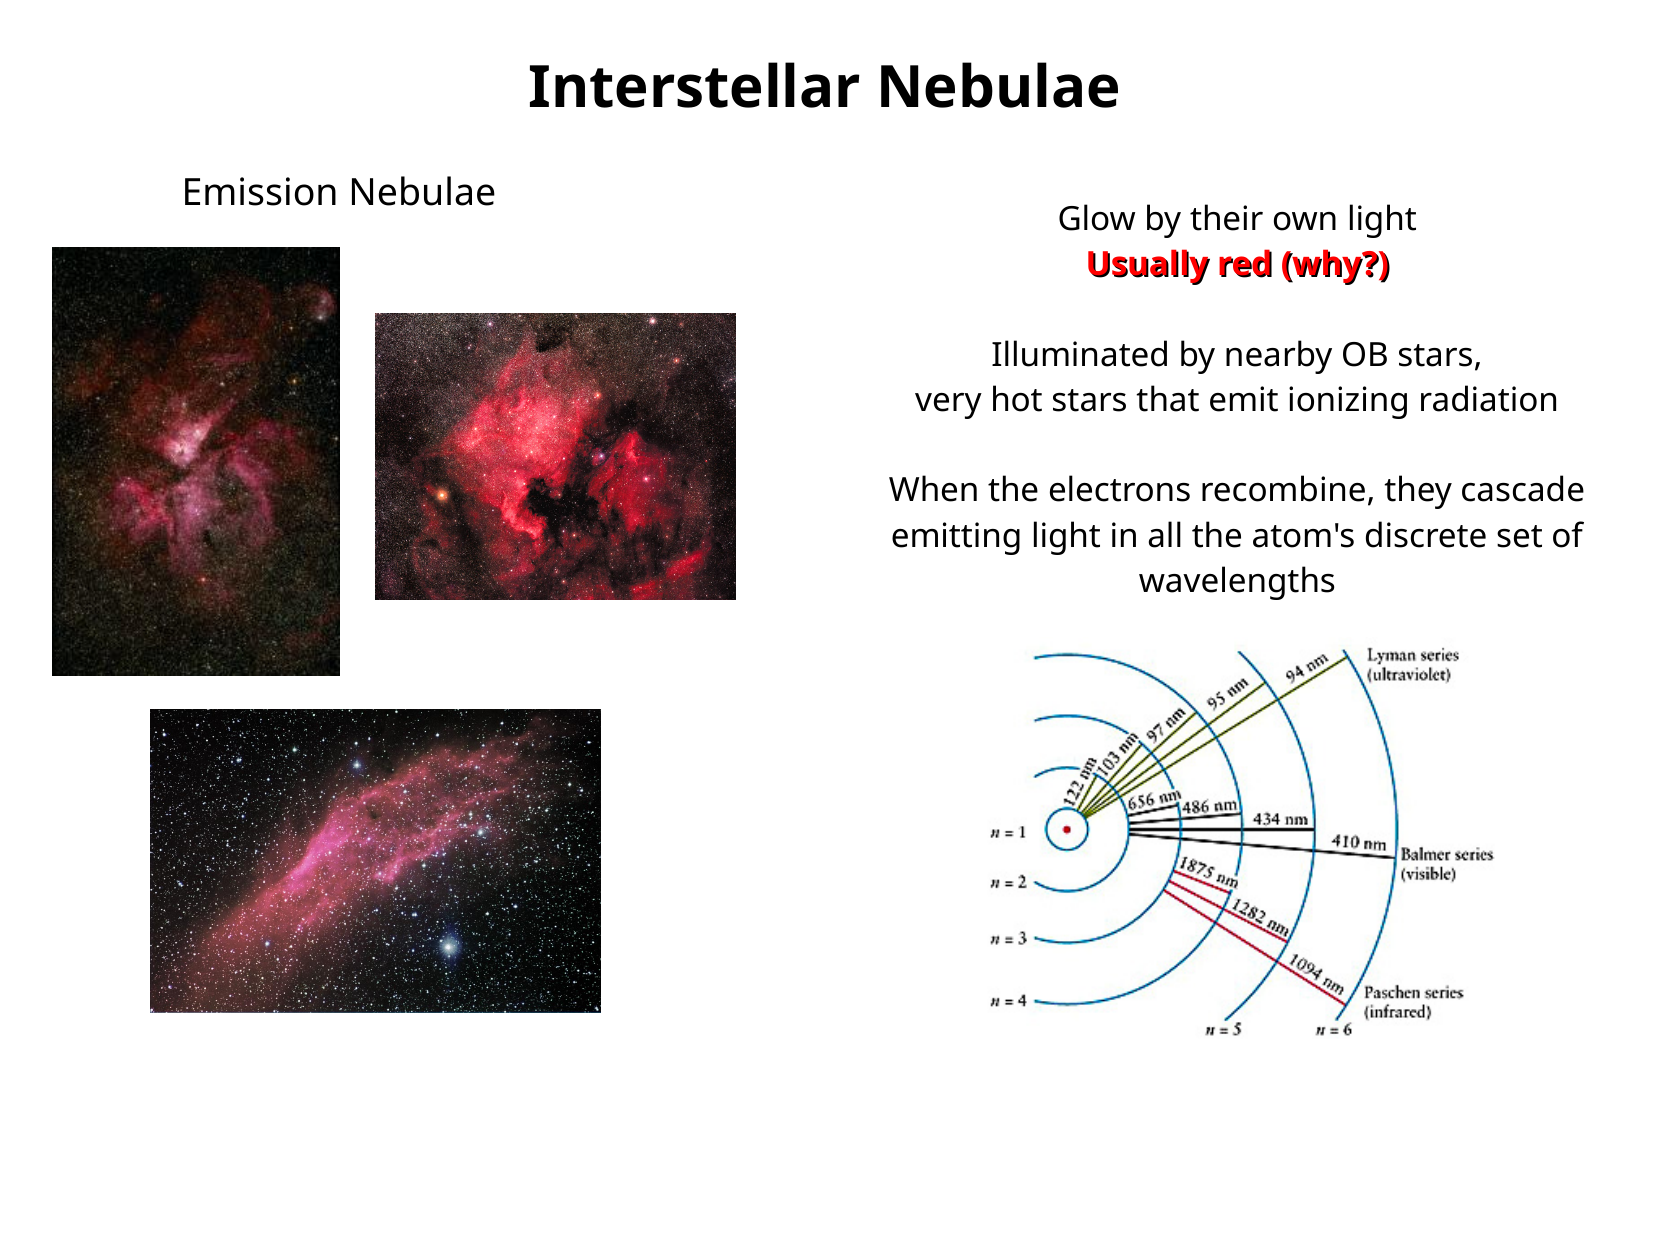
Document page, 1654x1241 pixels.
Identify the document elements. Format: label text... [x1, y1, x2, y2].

picture [150, 709, 601, 1013]
text_box Emission Nebulae [112, 157, 566, 226]
picture [975, 637, 1501, 1047]
text_box Glow by their own light Usually red (why?) Illuminated by nearby OB stars, very hot stars that emit ionizing radiation When the electrons recombine, they cascade emitting light in all the atom's discrete set of wavelengths [862, 187, 1613, 726]
picture [52, 247, 340, 676]
picture [375, 313, 736, 600]
text_box Interstellar Nebulae [262, 37, 1388, 134]
